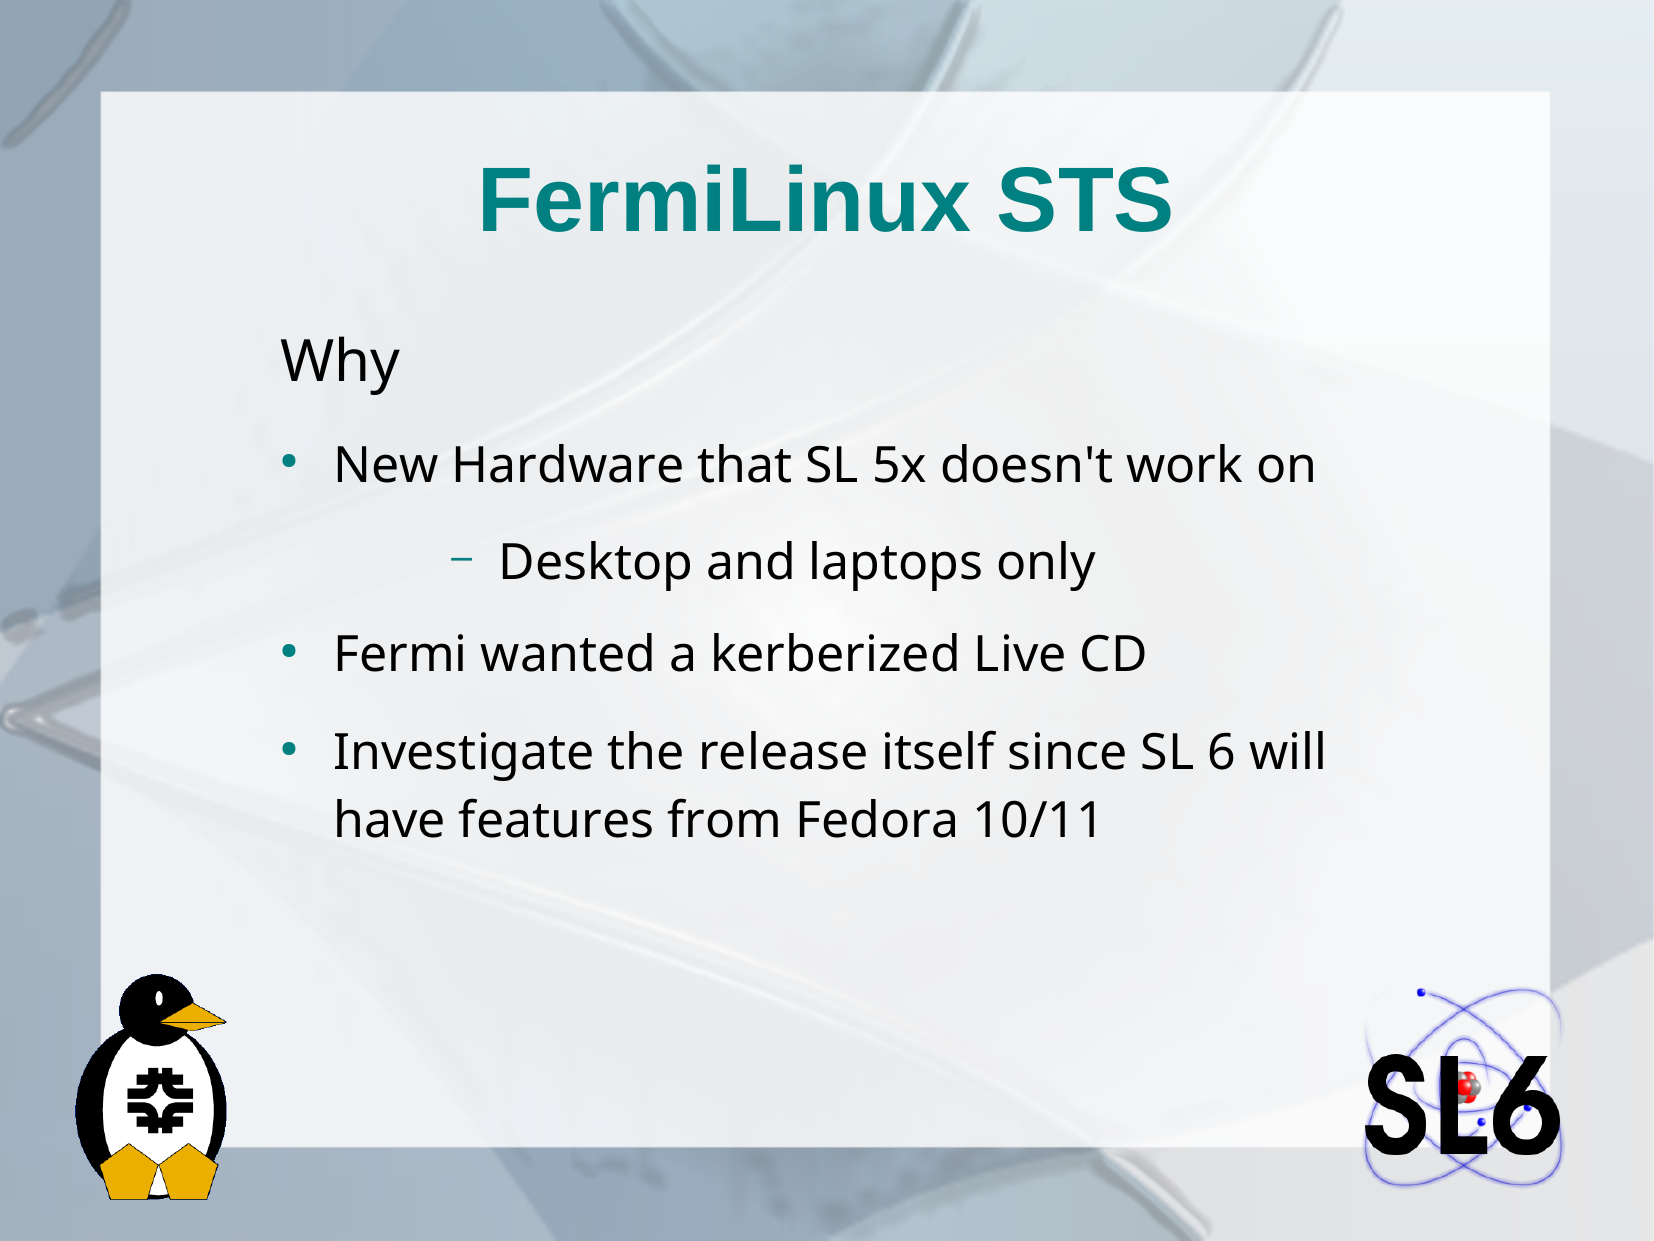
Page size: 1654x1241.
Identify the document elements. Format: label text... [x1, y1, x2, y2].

list Why New Hardware that SL 5x doesn't work on Desktop and laptops only Fermi wanted a kerberized Live CD Investigate the release itself since SL 6 will have features from Fedora 10/11 [262, 319, 1426, 945]
picture [0, 0, 1654, 1241]
title FermiLinux STS [118, 96, 1536, 304]
